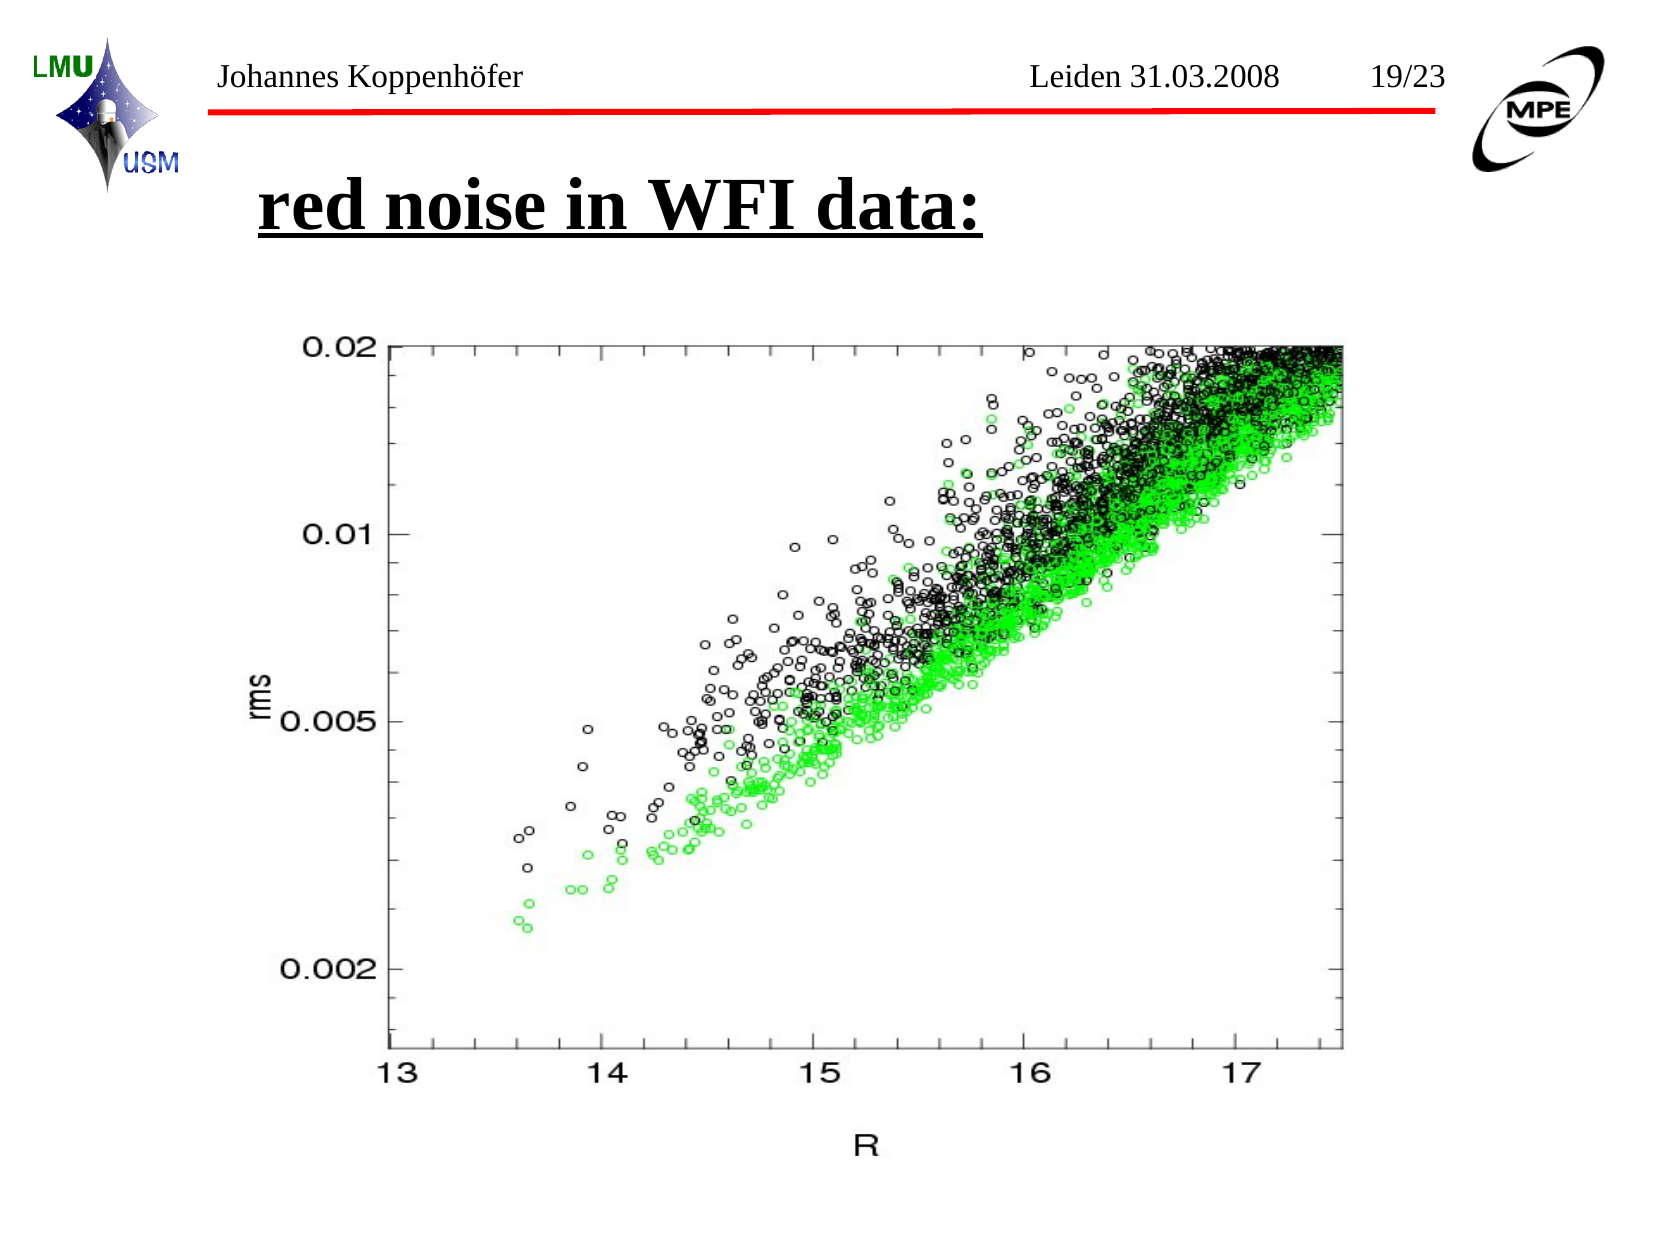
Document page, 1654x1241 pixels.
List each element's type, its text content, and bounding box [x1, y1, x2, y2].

picture [1472, 46, 1605, 172]
picture [32, 35, 182, 194]
picture [188, 316, 1394, 1183]
text_box Leiden 31.03.2008 [1029, 57, 1342, 95]
text_box 19/23 [1369, 57, 1455, 95]
text_box Johannes Koppenhöfer [217, 57, 525, 95]
text_box red noise in WFI data: [258, 162, 984, 246]
